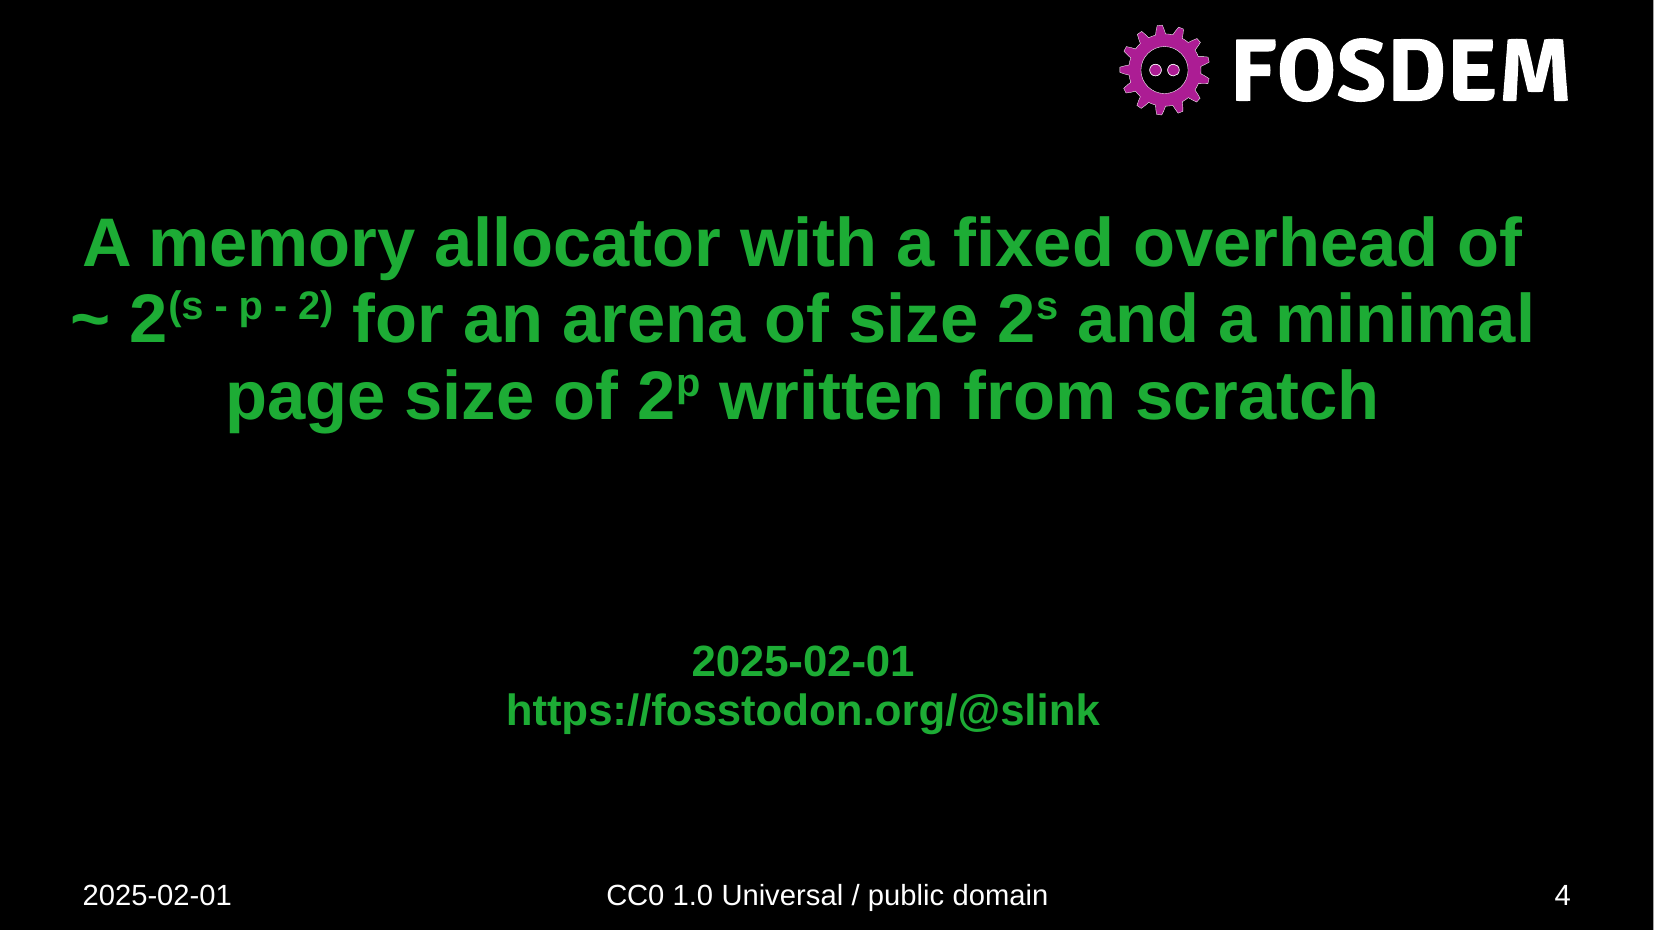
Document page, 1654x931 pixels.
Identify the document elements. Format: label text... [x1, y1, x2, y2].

title A memory allocator with a fixed overhead of ~ 2(s - p - 2) for an arena of size 2s and a minimal page size of 2p written from scratch 2025-02-01 https://fosstodon.org/@slink [59, 201, 1548, 737]
